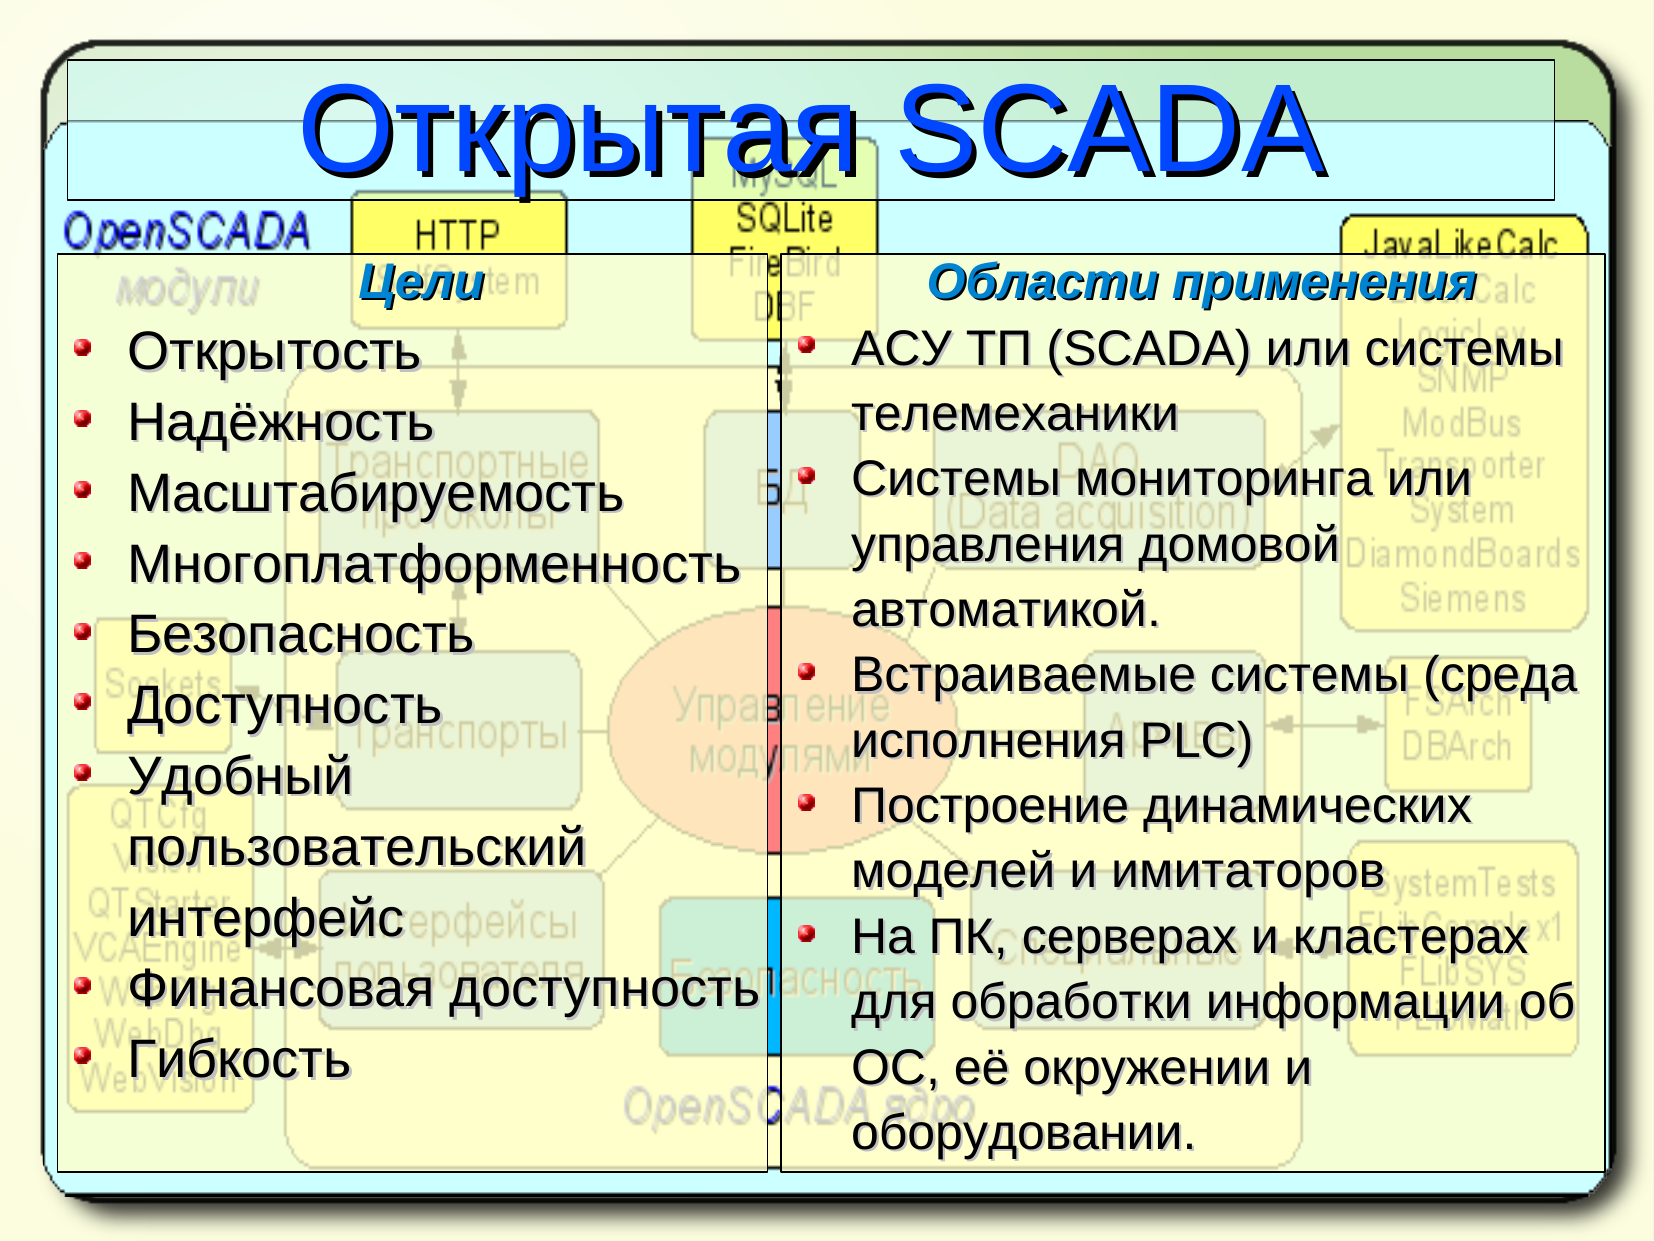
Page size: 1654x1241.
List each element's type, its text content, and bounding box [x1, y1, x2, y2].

list Цели Открытость Надёжность Масштабируемость Многоплатформенность Безопасность Доступность Удобный пользовательский интерфейс Финансовая доступность Гибкость [57, 253, 768, 1172]
picture [0, 0, 1654, 1241]
title Открытая SCADA [67, 59, 1555, 200]
text_box Области применения АСУ ТП (SCADA) или системы телемеханики Системы мониторинга или управления домовой автоматикой. Встраиваемые системы (среда исполнения PLC) Построение динамических моделей и имитаторов На ПК, серверах и кластерах для обработки информации об ОС, её окружении и оборудовании. [781, 253, 1605, 1172]
